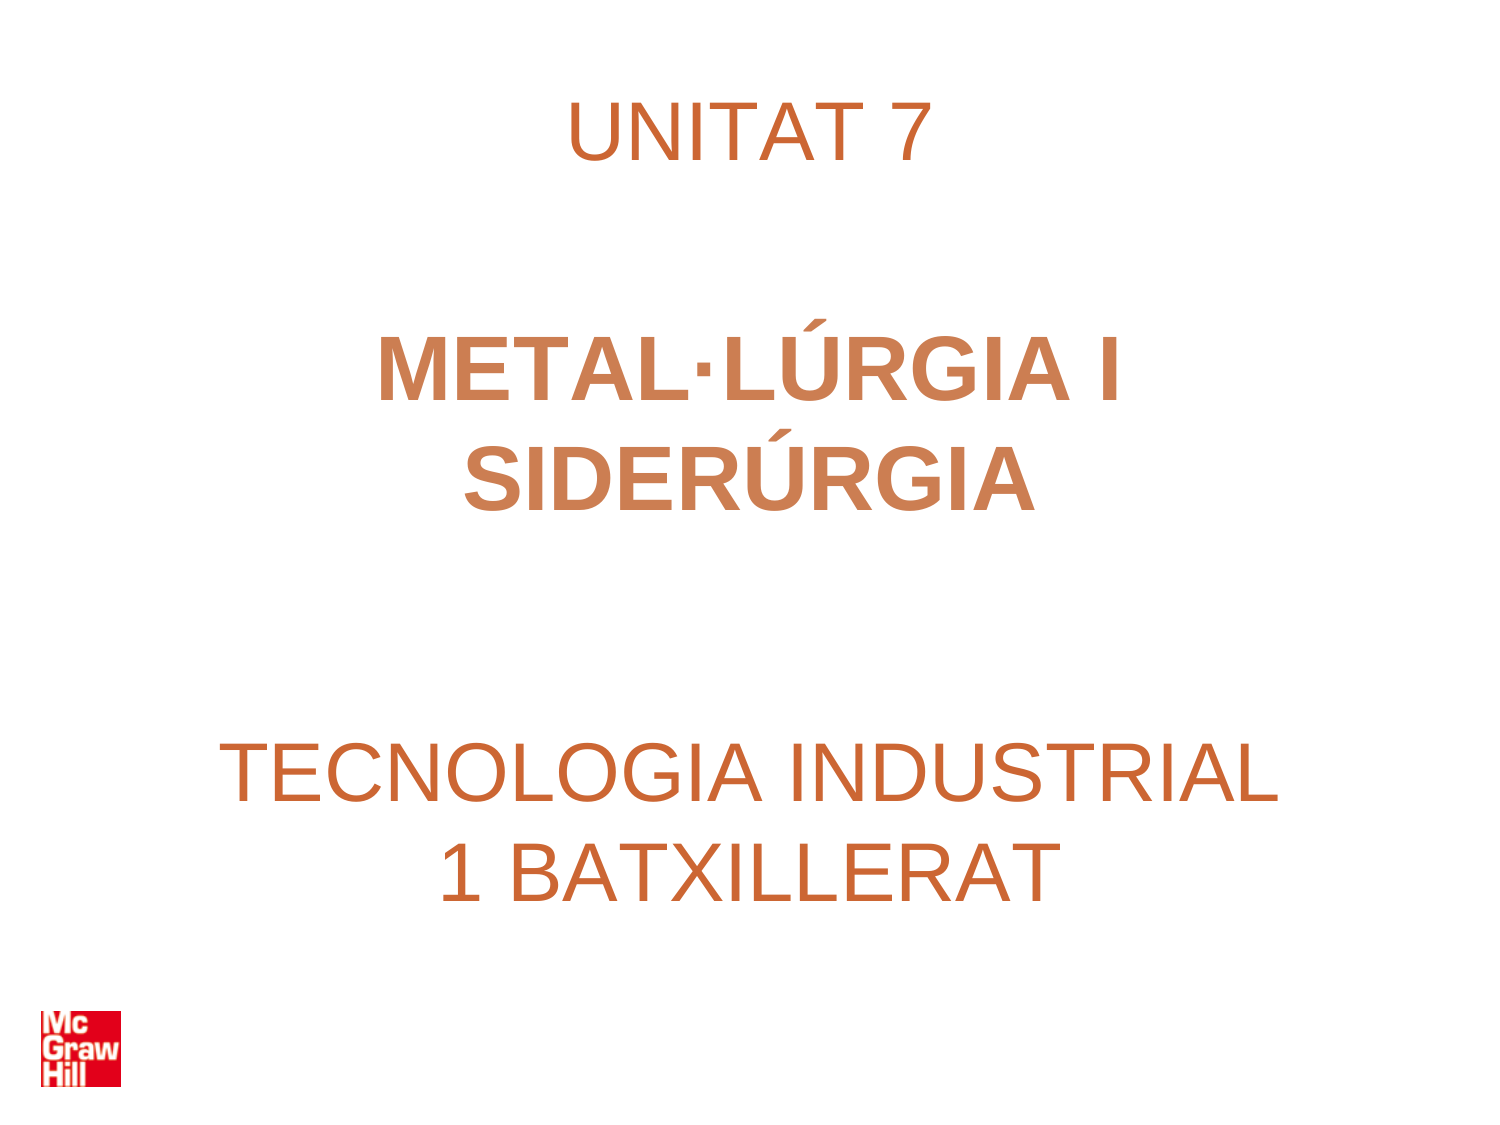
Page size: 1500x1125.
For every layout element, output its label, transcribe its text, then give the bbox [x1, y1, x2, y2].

text_box UNITAT 7 [0, 0, 1500, 186]
text_box METAL·LÚRGIA I SIDERÚRGIA [0, 301, 1500, 537]
chart [41, 1011, 121, 1087]
text_box TECNOLOGIA INDUSTRIAL 1 BATXILLERAT [0, 710, 1500, 1006]
